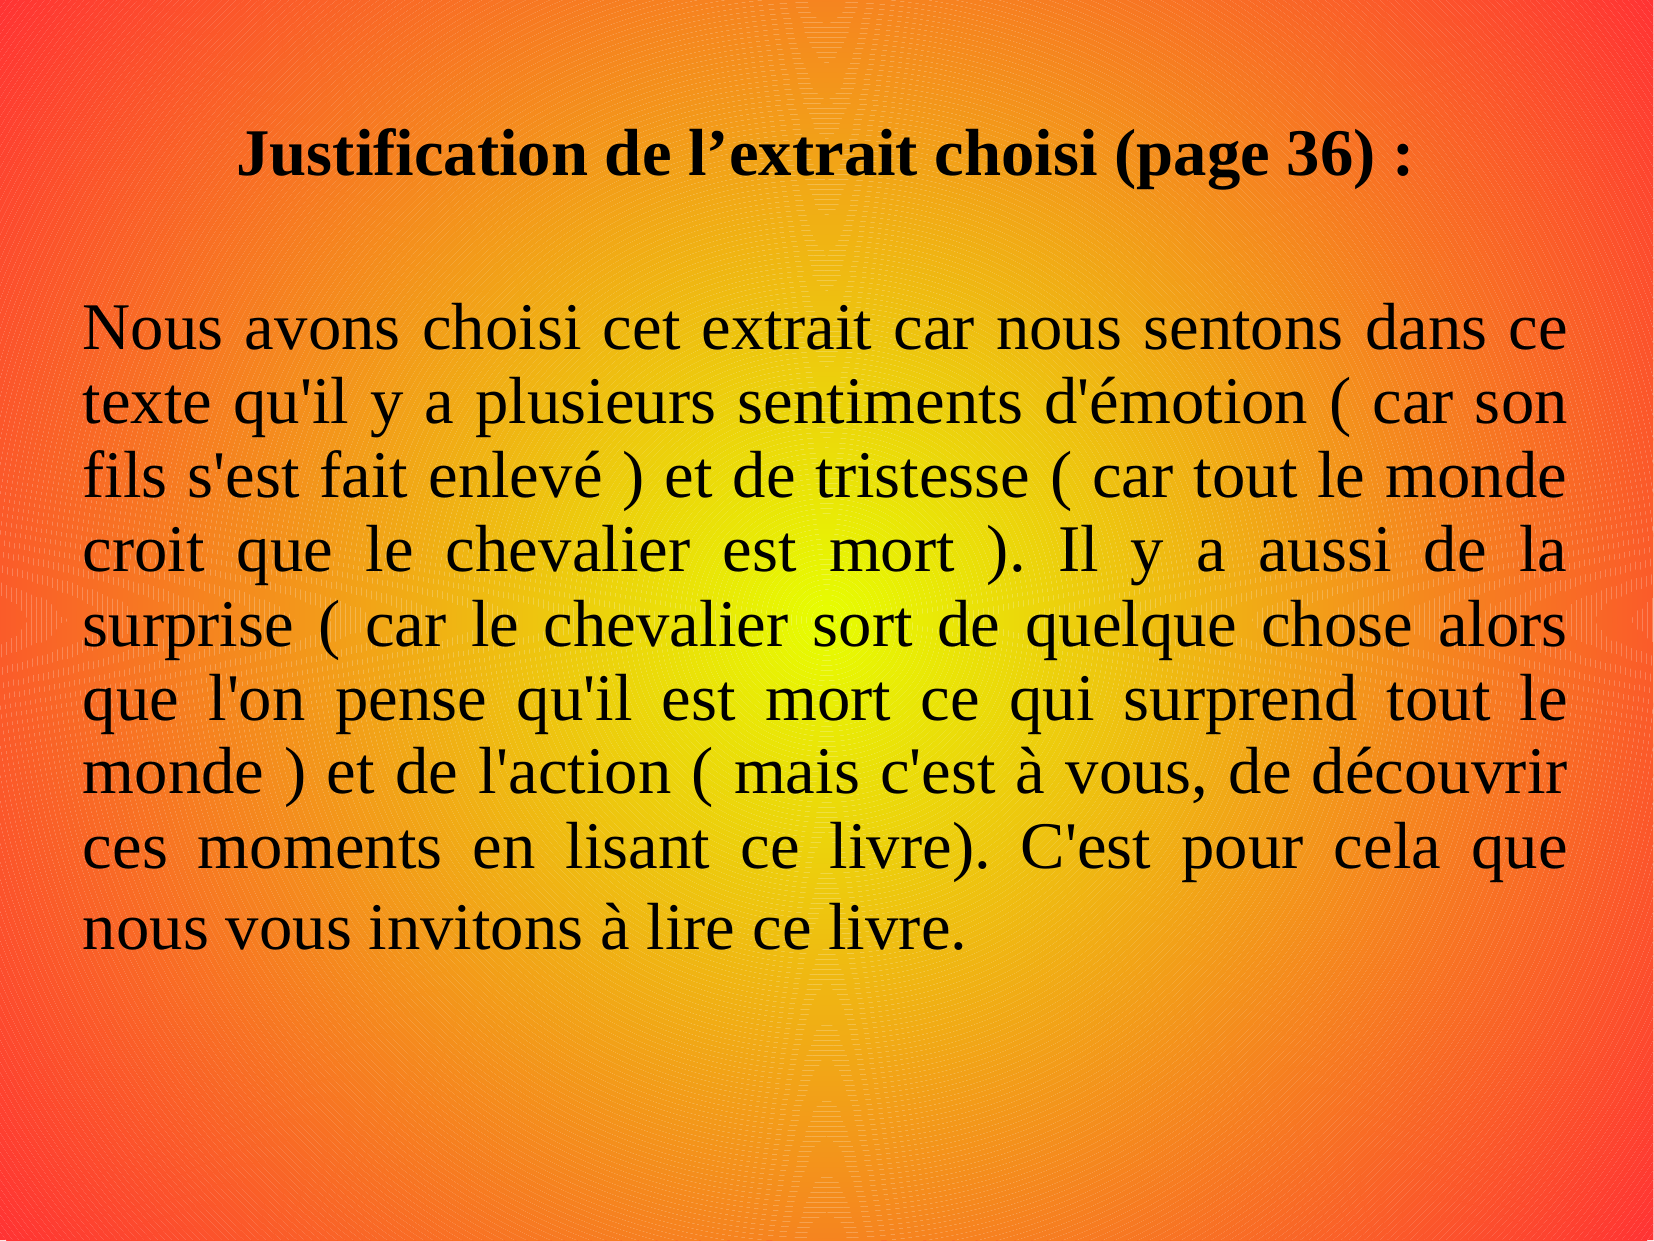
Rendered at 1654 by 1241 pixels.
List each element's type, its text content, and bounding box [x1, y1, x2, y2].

list Nous avons choisi cet extrait car nous sentons dans ce texte qu'il y a plusieurs sentiments d'émotion ( car son fils s'est fait enlevé ) et de tristesse ( car tout le monde croit que le chevalier est mort ). Il y a aussi de la surprise ( car le chevalier sort de quelque chose alors que l'on pense qu'il est mort ce qui surprend tout le monde ) et de l'action ( mais c'est à vous, de découvrir ces moments en lisant ce livre). C'est pour cela que nous vous invitons à lire ce livre. [82, 290, 1571, 1010]
title Justification de l’extrait choisi (page 36) : [82, 49, 1571, 257]
